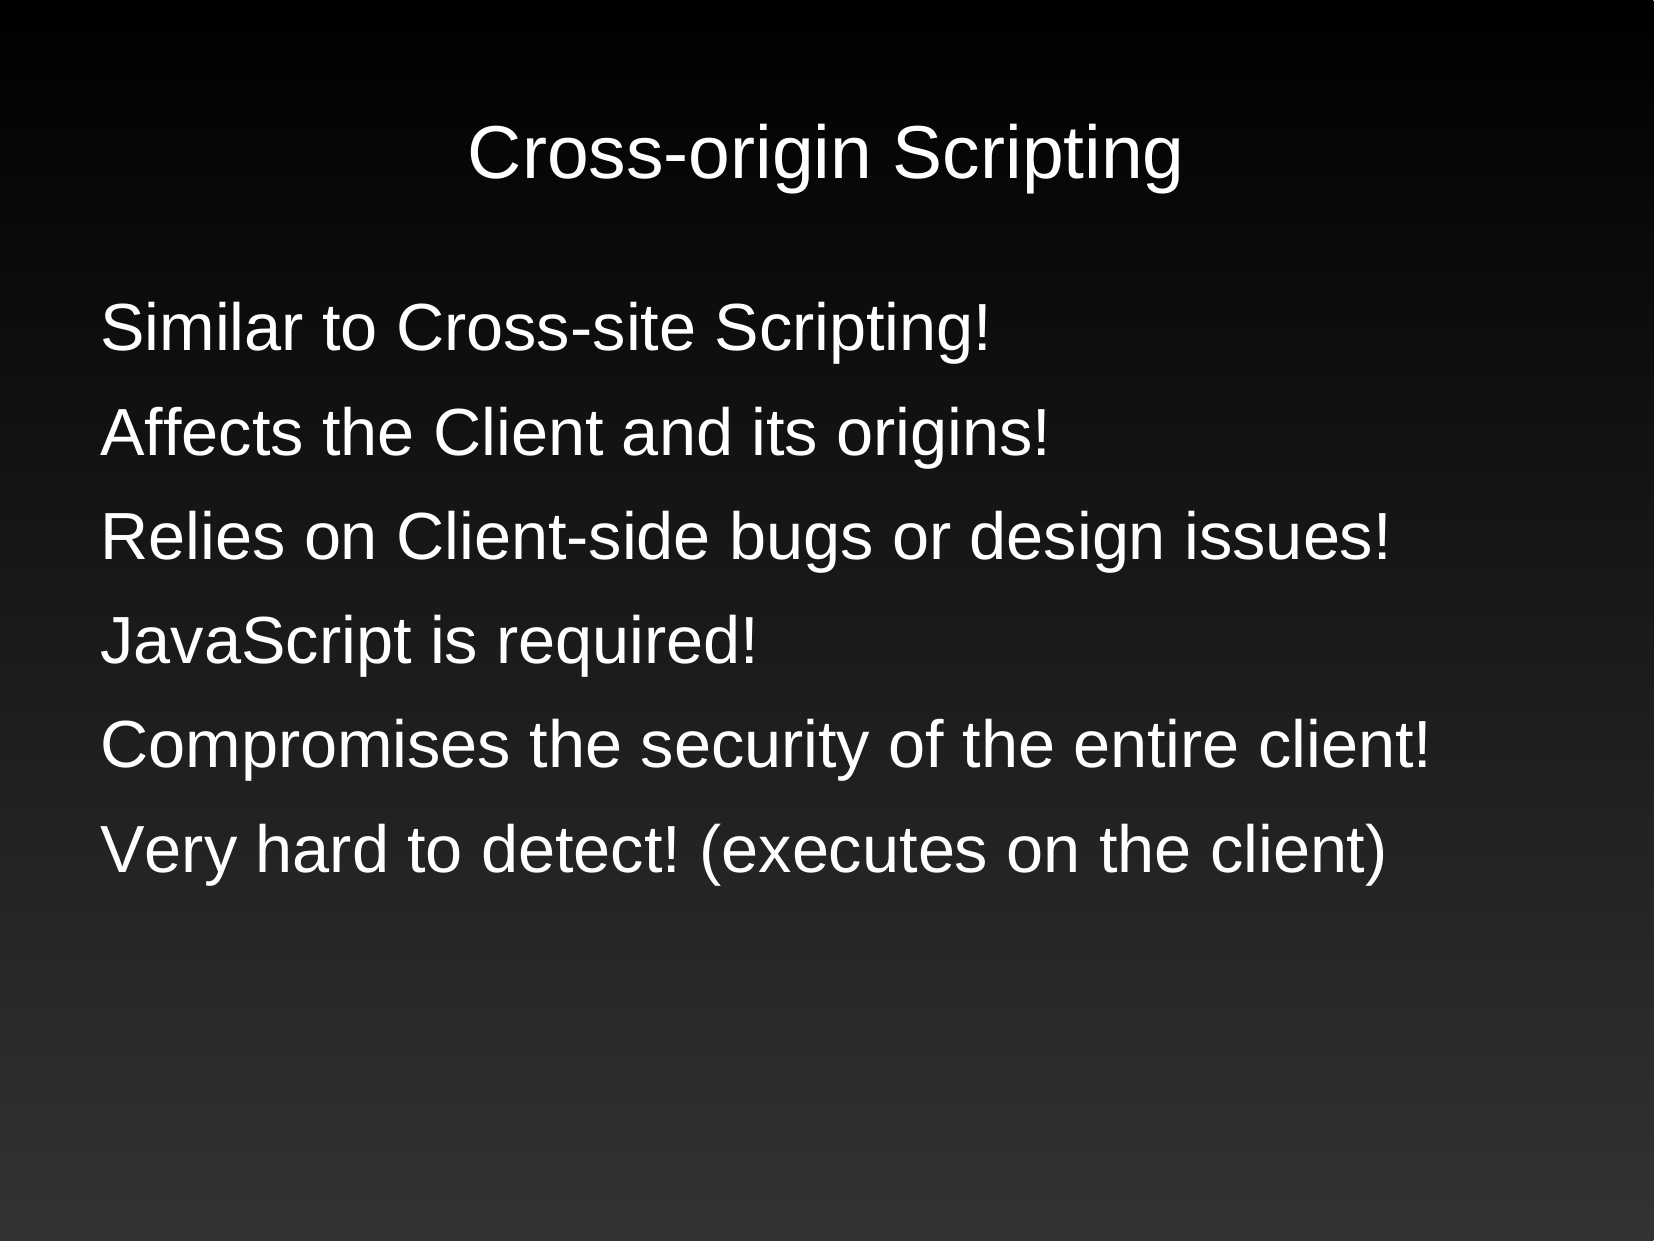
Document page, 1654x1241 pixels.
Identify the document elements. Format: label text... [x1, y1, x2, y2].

list Similar to Cross-site Scripting! Affects the Client and its origins! Relies on Client-side bugs or design issues! JavaScript is required! Compromises the security of the entire client! Very hard to detect! (executes on the client) [82, 290, 1571, 1109]
title Cross-origin Scripting [82, 49, 1571, 257]
